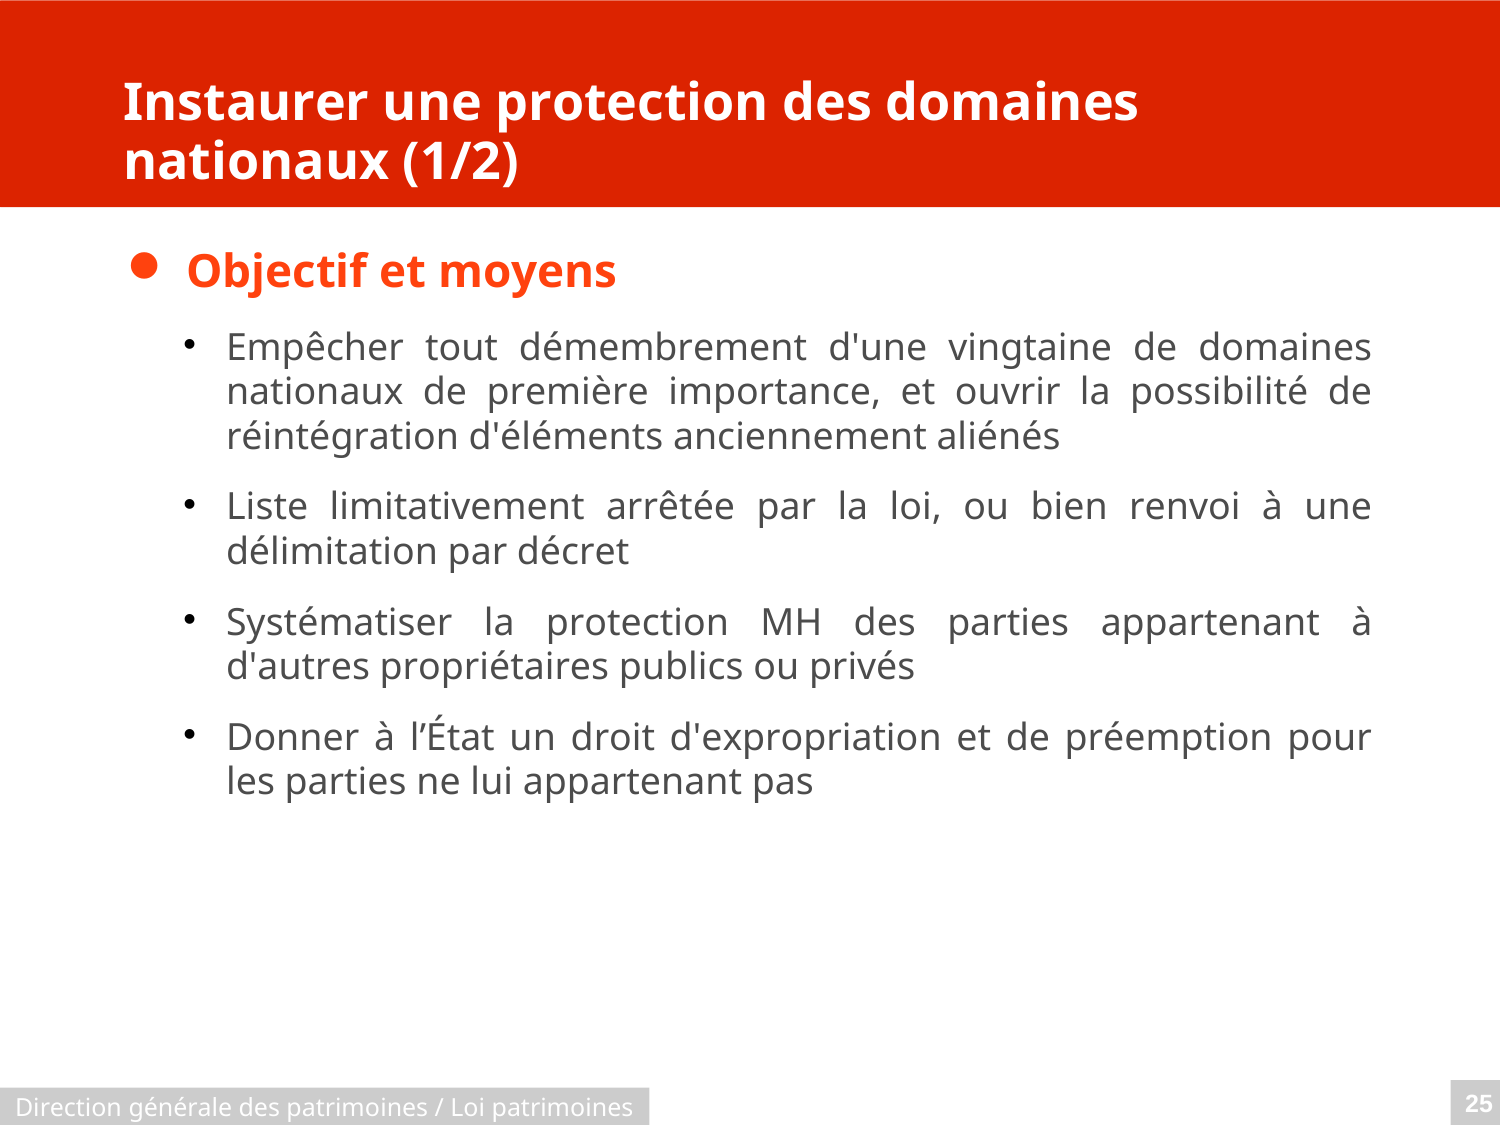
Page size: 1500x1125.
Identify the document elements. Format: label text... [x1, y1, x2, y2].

title Instaurer une protection des domaines nationaux (1/2) [108, 59, 1388, 199]
list Objectif et moyens Empêcher tout démembrement d'une vingtaine de domaines nationaux de première importance, et ouvrir la possibilité de réintégration d'éléments anciennement aliénés Liste limitativement arrêtée par la loi, ou bien renvoi à une délimitation par décret Systématiser la protection MH des parties appartenant à d'autres propriétaires publics ou privés Donner à l’État un droit d'expropriation et de préemption pour les parties ne lui appartenant pas [6, 236, 1388, 1086]
text_box [0, 0, 1500, 208]
